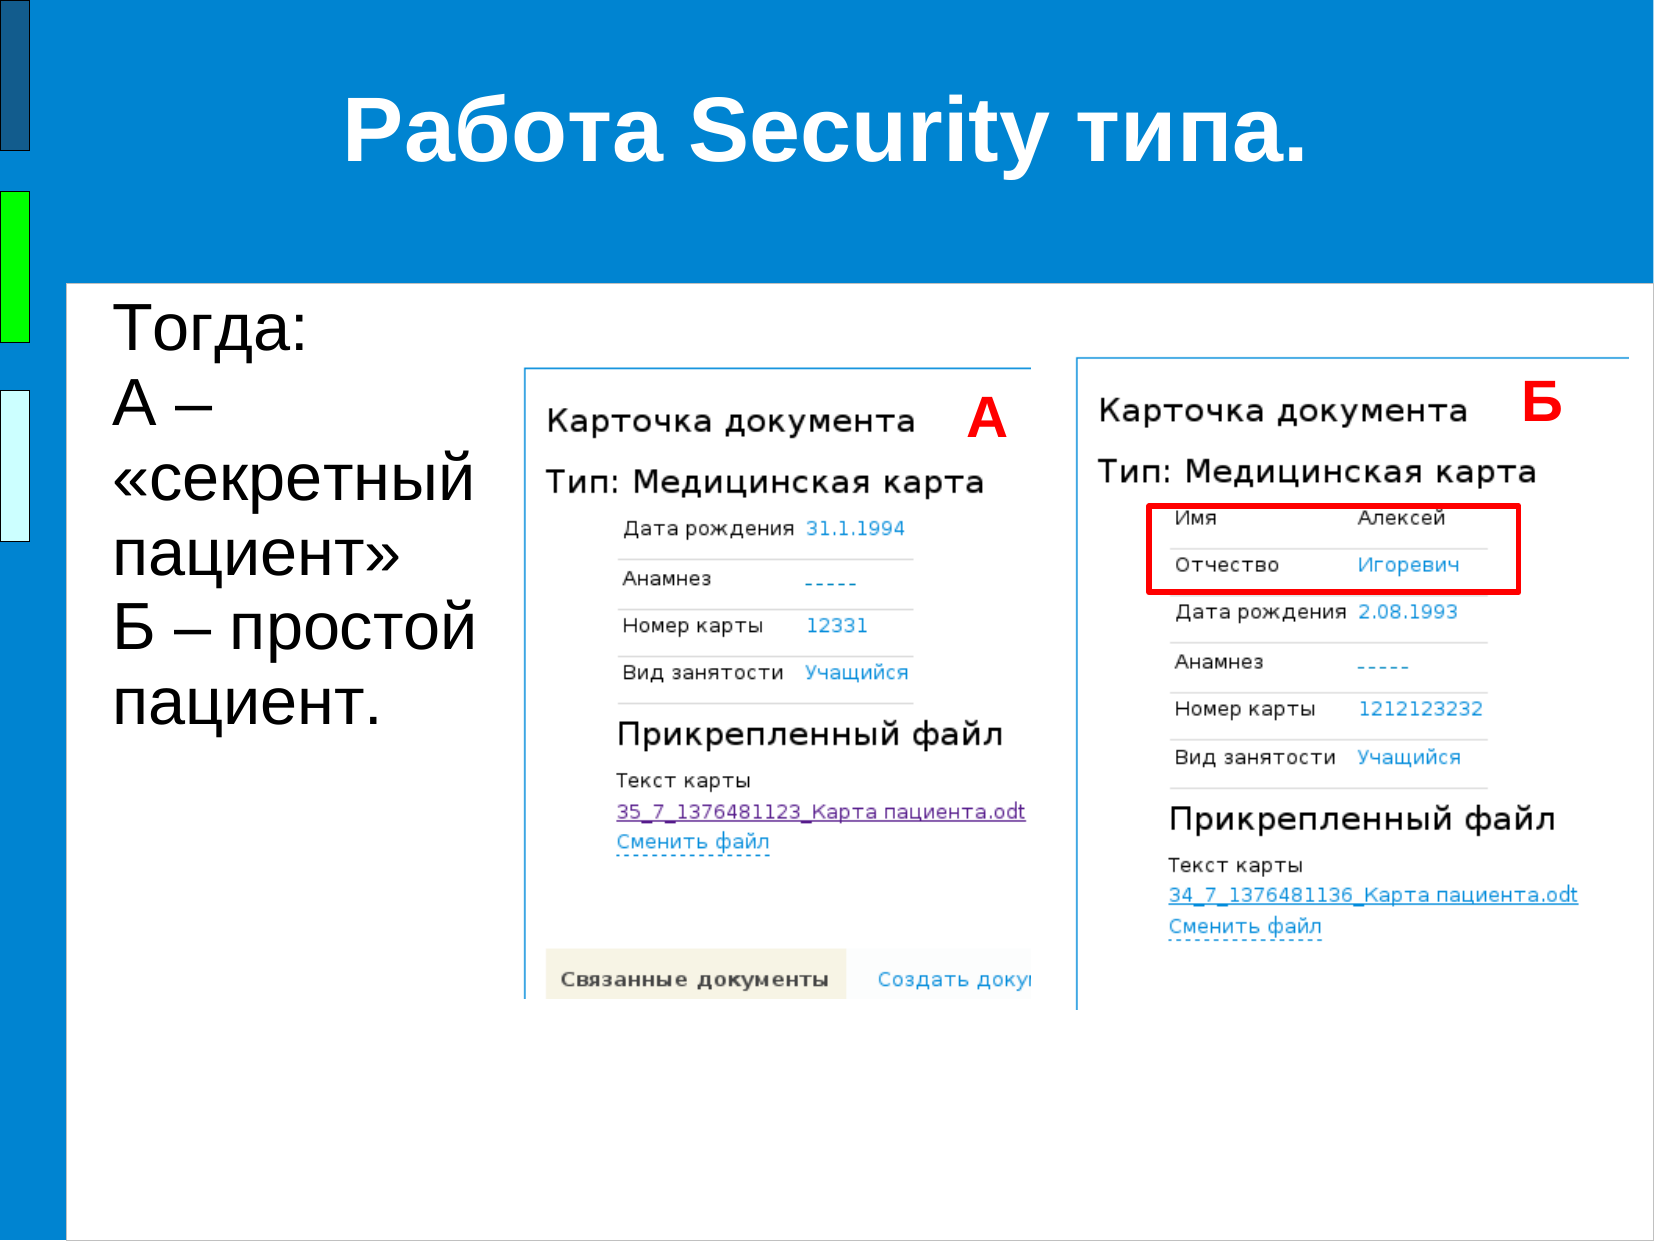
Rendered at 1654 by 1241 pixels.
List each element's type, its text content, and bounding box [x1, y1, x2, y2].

list Тогда: А – «секретный пациент» Б – простой пациент. [82, 290, 543, 1094]
title Работа Security типа. [82, 33, 1571, 226]
picture [543, 324, 1629, 1010]
text_box А [952, 377, 1024, 458]
text_box Б [1507, 361, 1579, 442]
